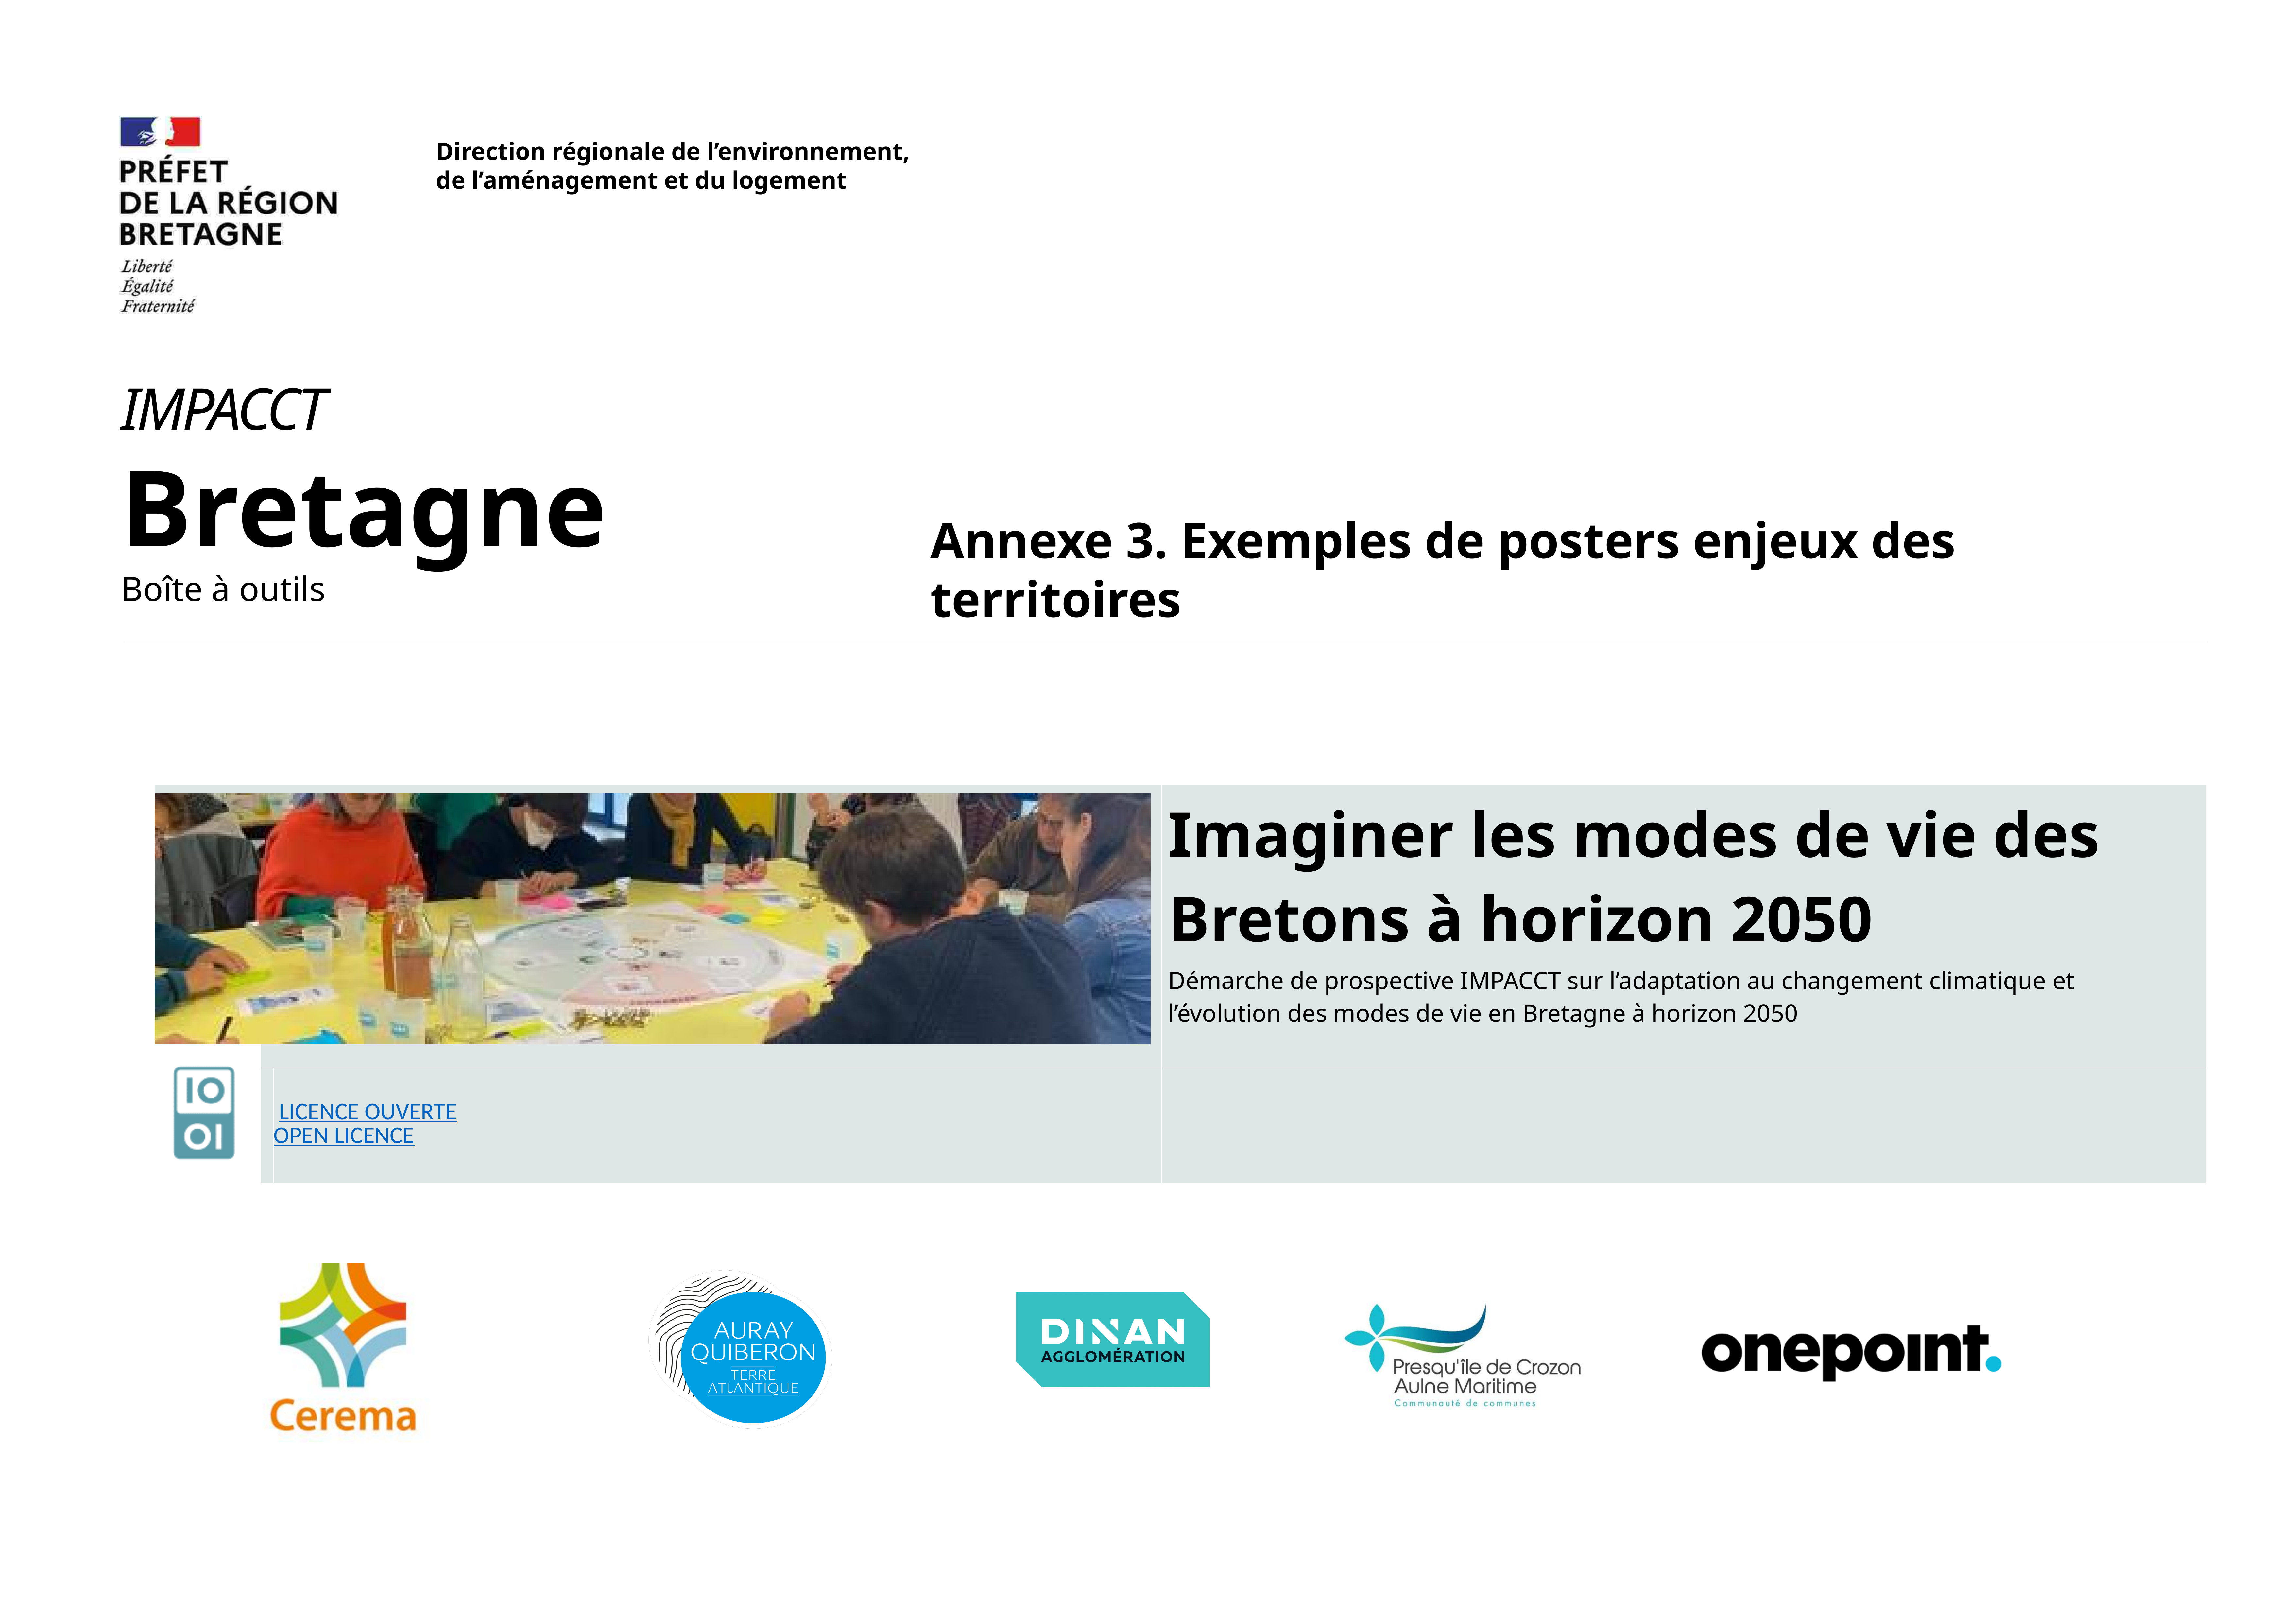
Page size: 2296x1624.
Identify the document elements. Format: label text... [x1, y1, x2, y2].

text_box Annexe 3. Exemples de posters enjeux des territoires [925, 506, 2206, 571]
picture [148, 793, 1151, 1186]
text_box IMPACCT Bretagne Boîte à outils [1071, 596, 1082, 611]
table_cell [261, 1068, 273, 1183]
text_box Direction régionale de l’environnement, de l’aménagement et du logement [419, 128, 934, 202]
table_header Imaginer les modes de vie des Bretons à horizon 2050 Démarche de prospective IMPACCT sur l’adaptation au changement climatique et l’évolution des modes de vie en Bretagne à horizon 2050 [1162, 785, 2206, 1068]
text_box IMPACCT Bretagne Boîte à outils [116, 370, 1264, 613]
picture [155, 1257, 2130, 1479]
table_cell [1162, 1068, 2206, 1183]
table_cell LICENCE OUVERTE OPEN LICENCE [274, 1068, 1161, 1183]
table_header [155, 785, 1161, 1068]
picture [92, 89, 365, 340]
